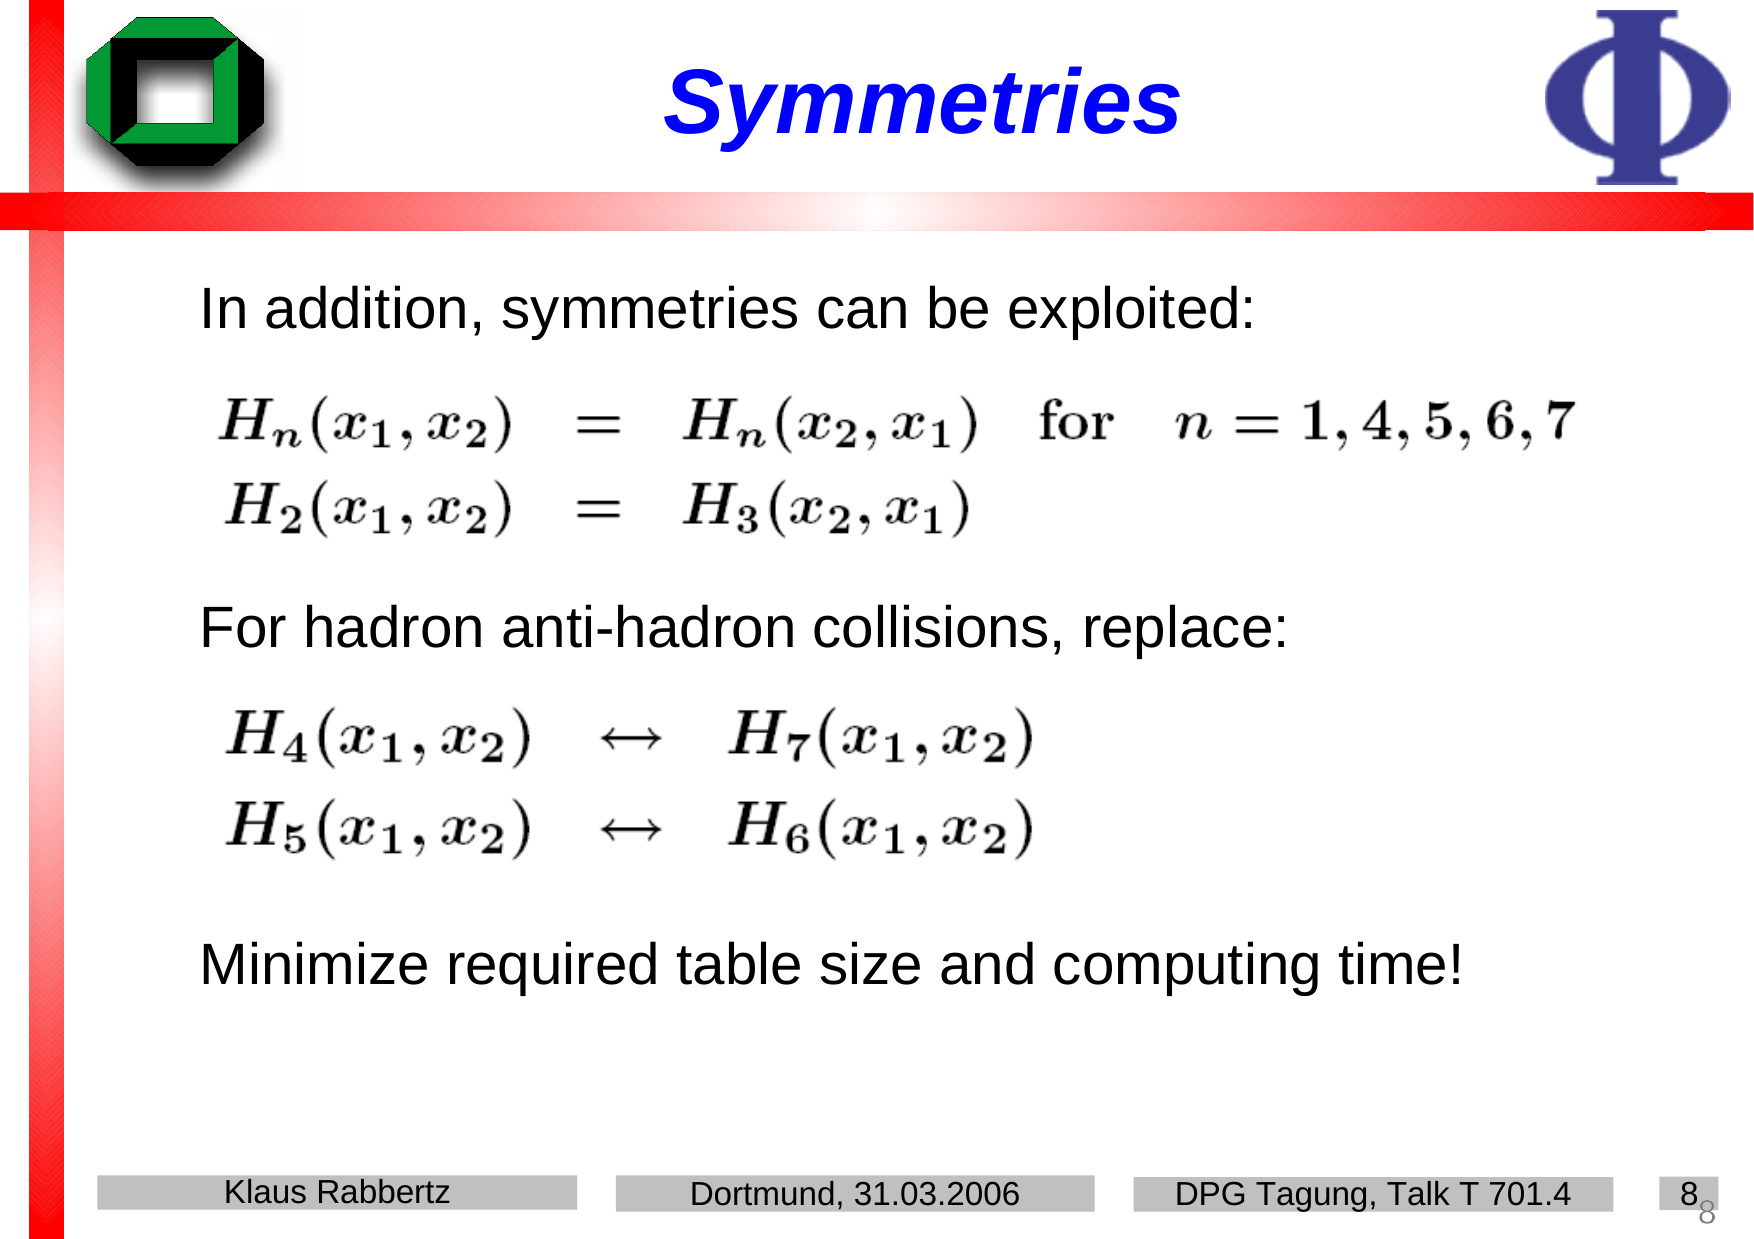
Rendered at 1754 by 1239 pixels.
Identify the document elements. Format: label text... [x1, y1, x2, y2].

list For hadron anti-hadron collisions, replace: [140, 595, 1638, 685]
picture [1545, 10, 1731, 185]
picture [213, 690, 1051, 877]
list Minimize required table size and computing time! [140, 931, 1639, 1022]
picture [208, 381, 1588, 553]
picture [64, 9, 299, 192]
title Symmetries [282, 21, 1566, 183]
list In addition, symmetries can be exploited: [140, 276, 1638, 366]
